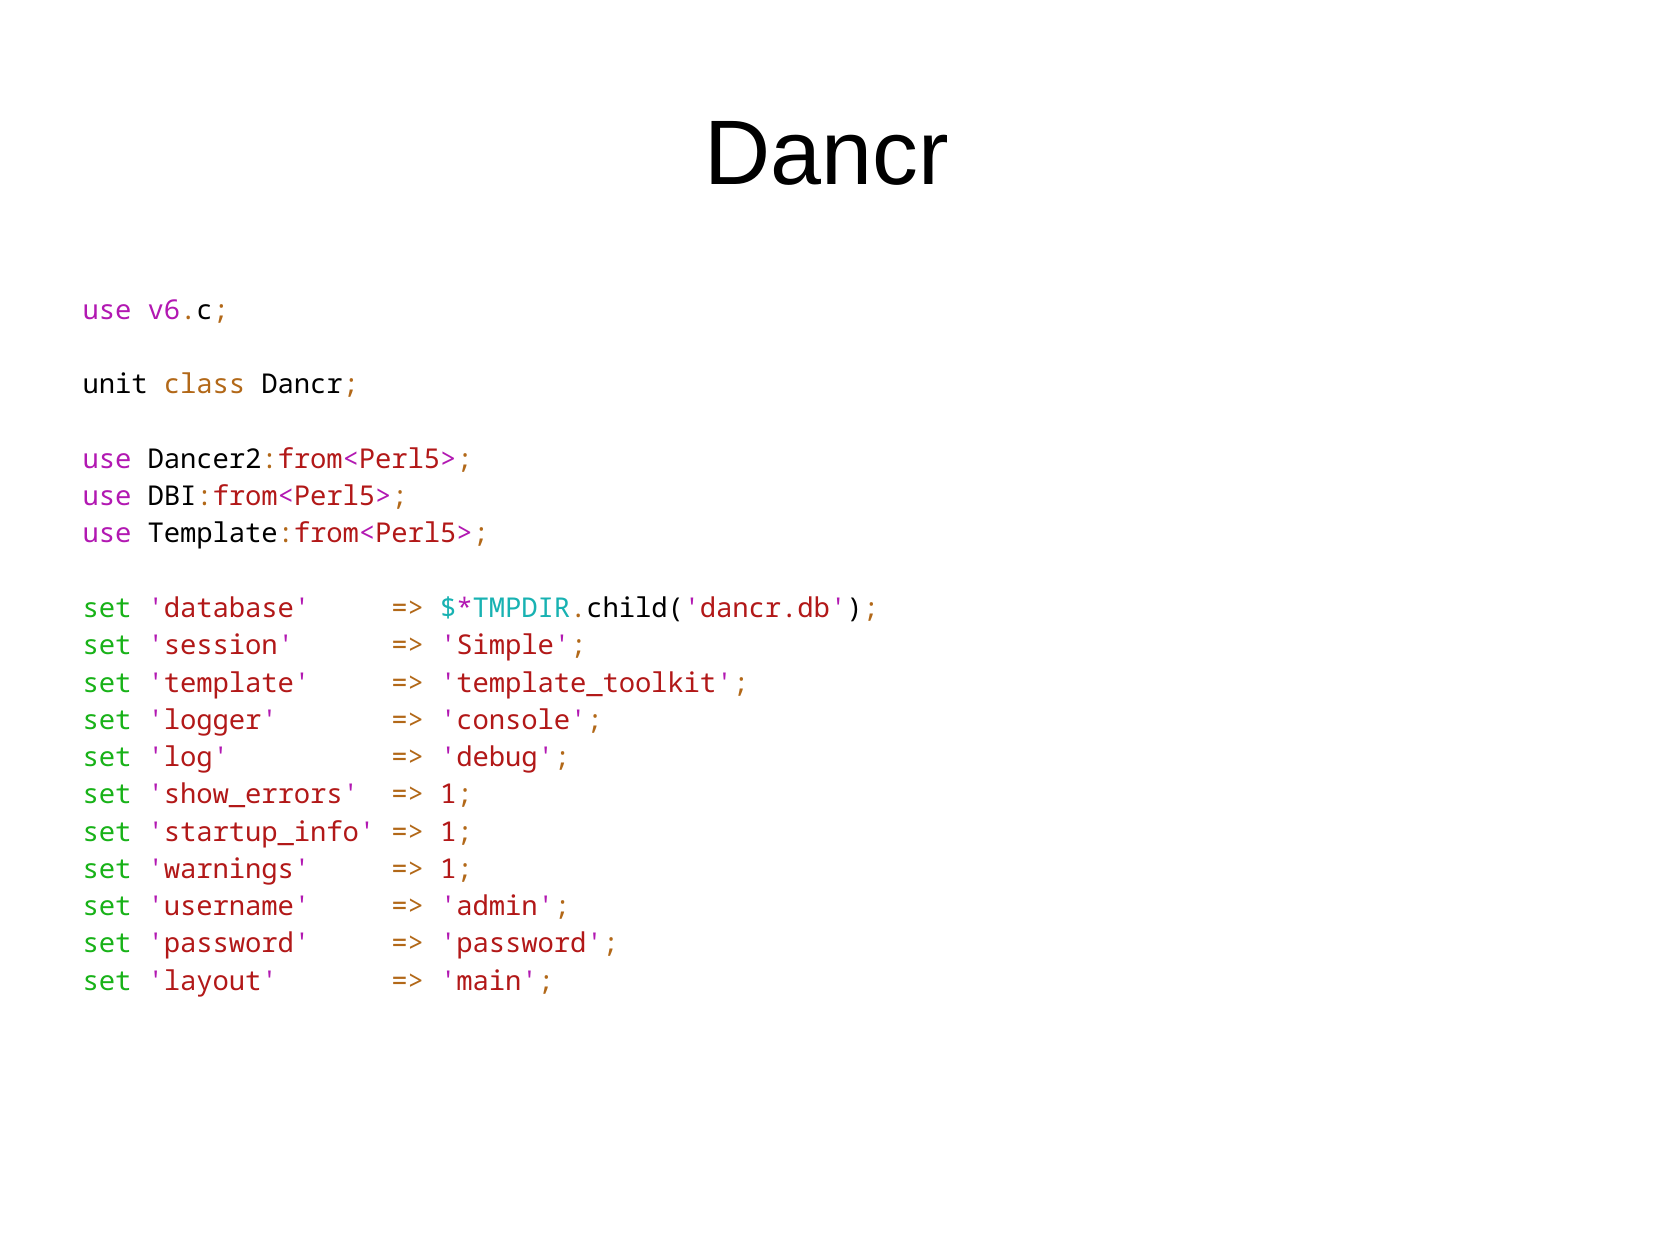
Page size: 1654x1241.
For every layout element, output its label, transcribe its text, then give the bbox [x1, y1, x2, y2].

list use v6.c; unit class Dancr; use Dancer2:from<Perl5>; use DBI:from<Perl5>; use Template:from<Perl5>; set 'database' => $*TMPDIR.child('dancr.db'); set 'session' => 'Simple'; set 'template' => 'template_toolkit'; set 'logger' => 'console'; set 'log' => 'debug'; set 'show_errors' => 1; set 'startup_info' => 1; set 'warnings' => 1; set 'username' => 'admin'; set 'password' => 'password'; set 'layout' => 'main'; [82, 290, 1571, 1010]
title Dancr [82, 49, 1571, 257]
